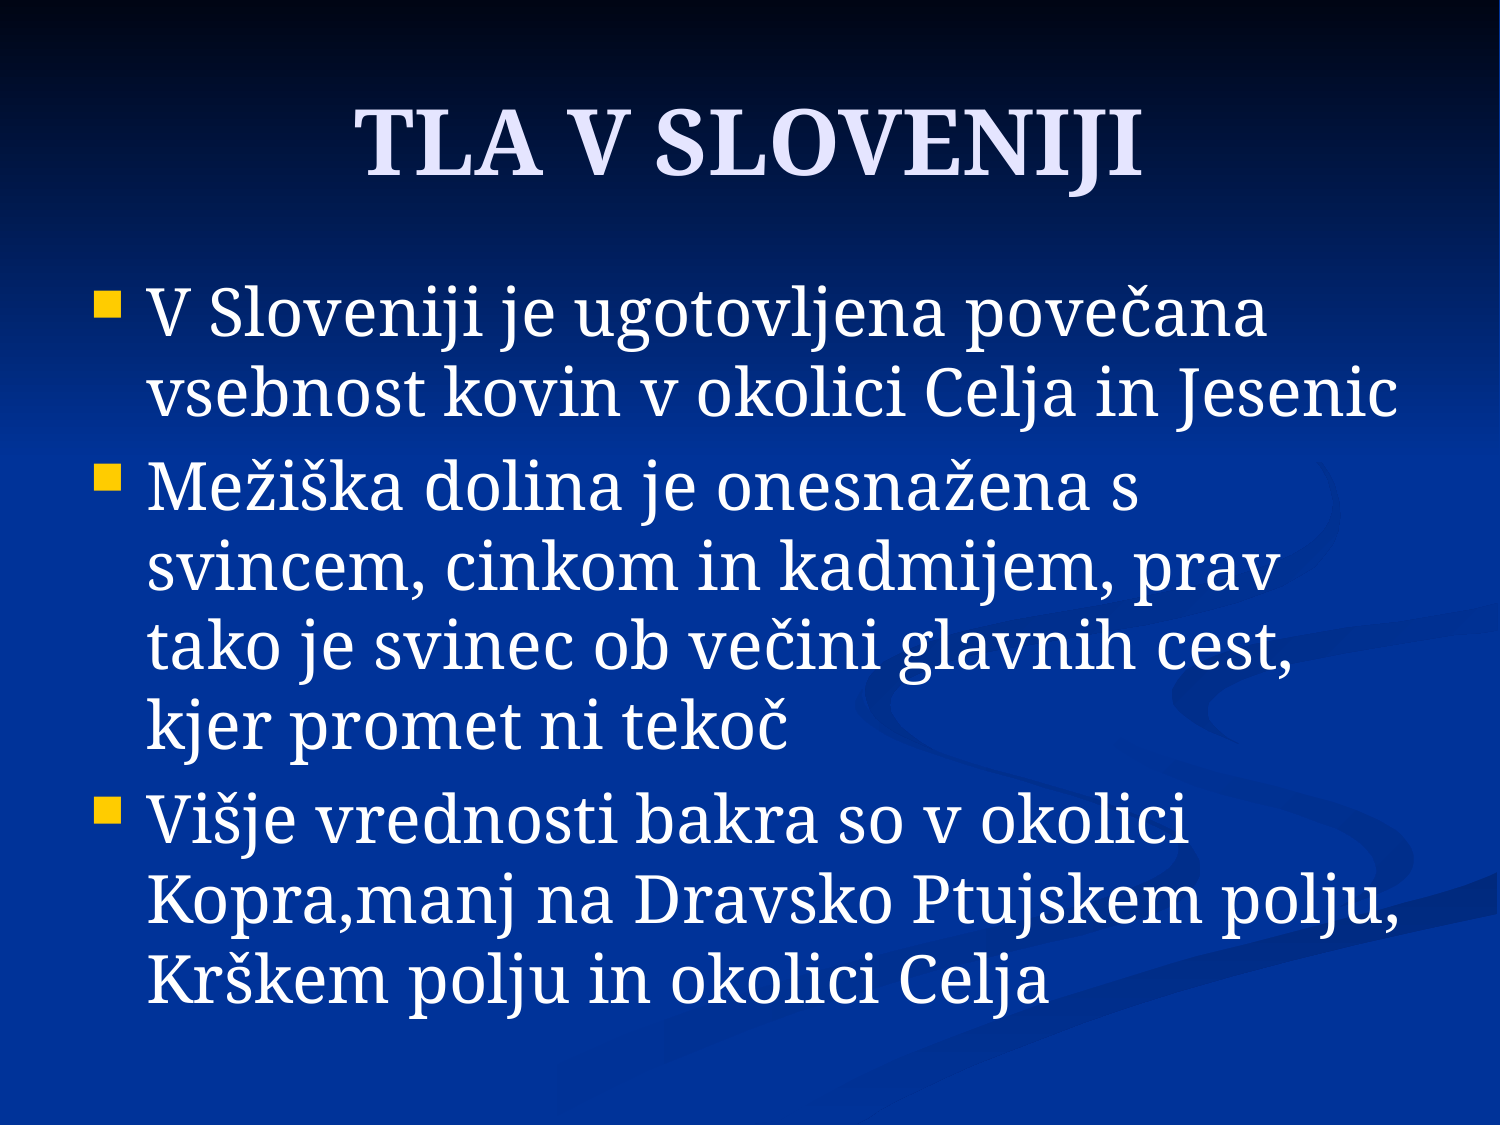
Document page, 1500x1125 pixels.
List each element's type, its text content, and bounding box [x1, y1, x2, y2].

title TLA V SLOVENIJI [75, 45, 1425, 233]
list V Sloveniji je ugotovljena povečana vsebnost kovin v okolici Celja in Jesenic Mežiška dolina je onesnažena s svincem, cinkom in kadmijem, prav tako je svinec ob večini glavnih cest, kjer promet ni tekoč Višje vrednosti bakra so v okolici Kopra,manj na Dravsko Ptujskem polju, Krškem polju in okolici Celja [75, 262, 1425, 1005]
